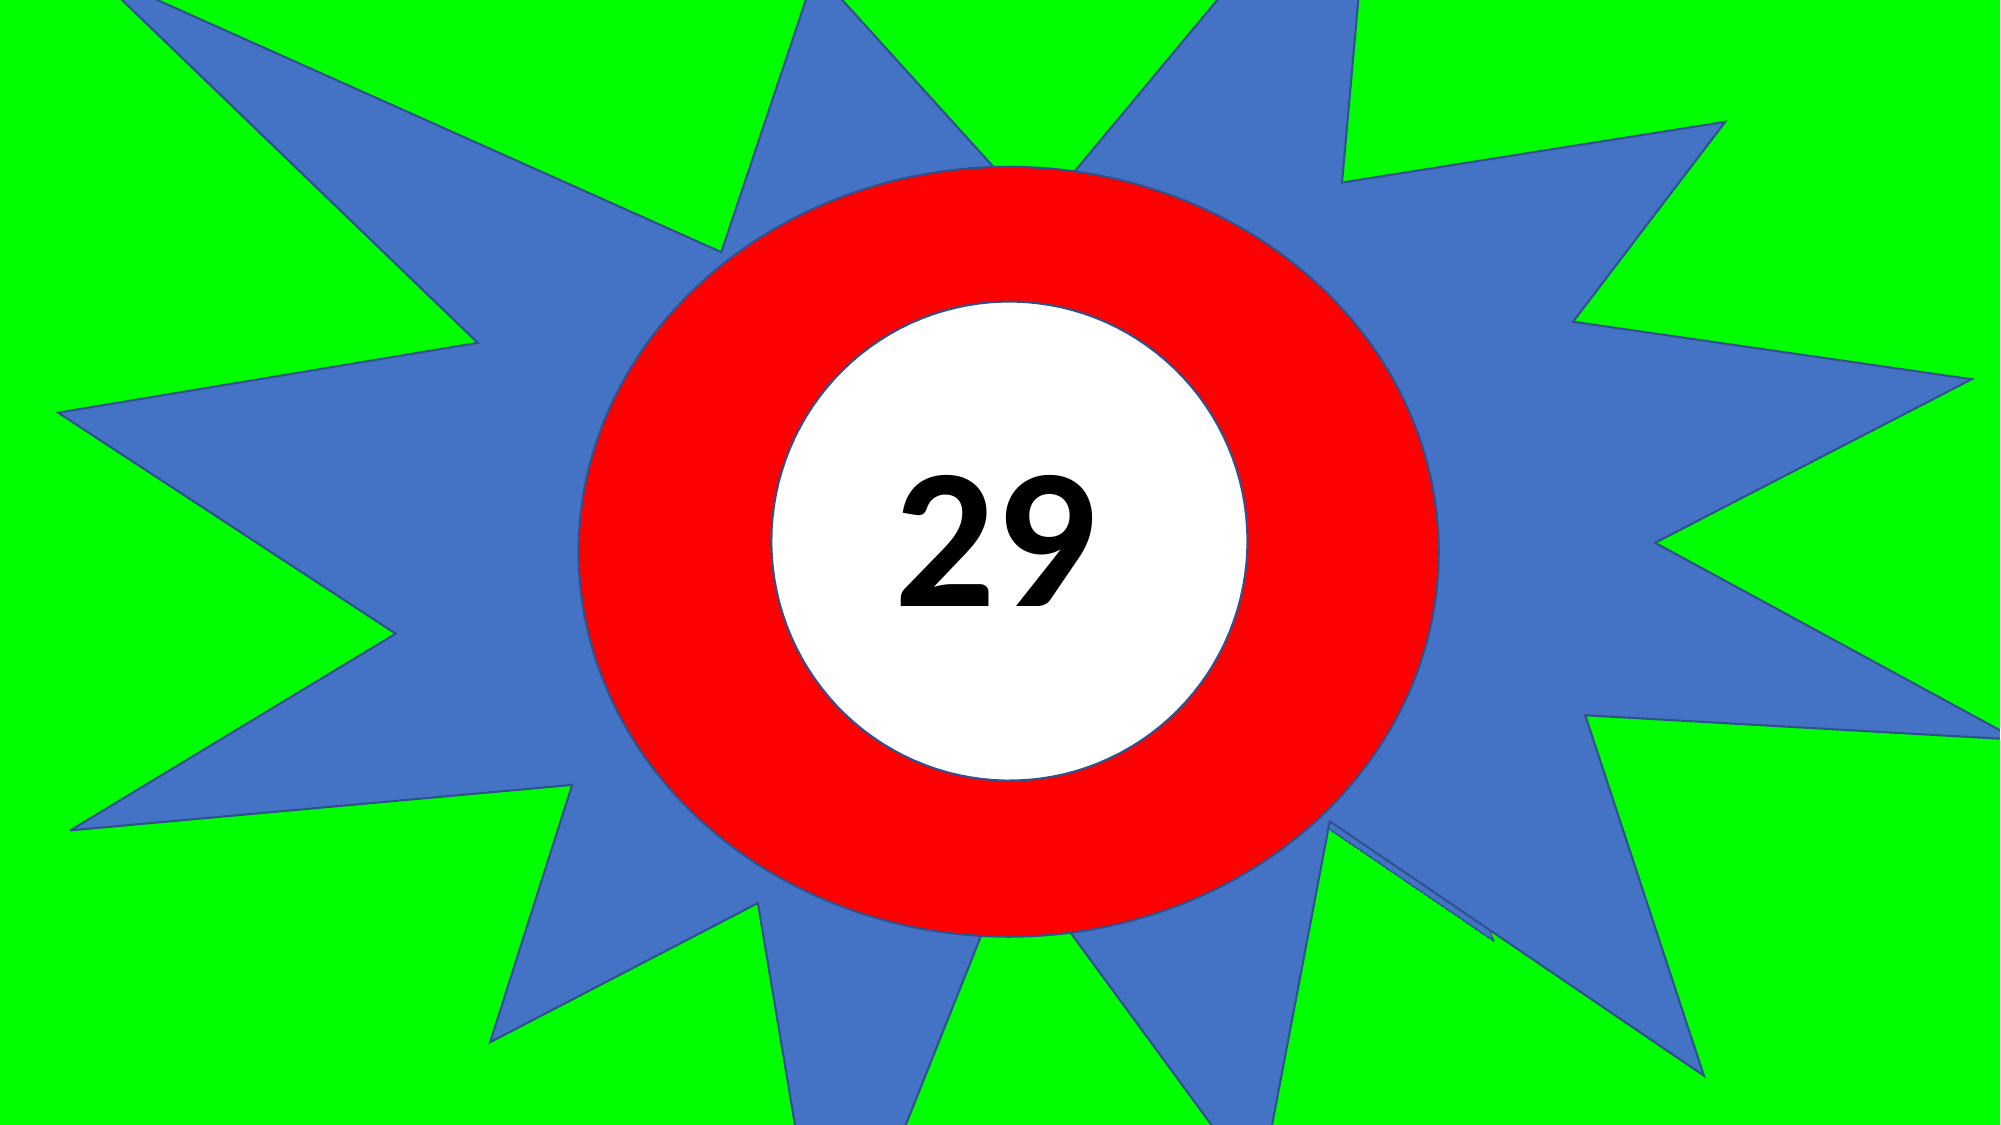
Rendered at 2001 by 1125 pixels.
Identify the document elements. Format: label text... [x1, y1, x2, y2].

picture [1657, 506, 1729, 582]
text_box 29 [879, 398, 1197, 657]
picture [271, 786, 794, 1125]
picture [271, 145, 476, 377]
picture [1273, 716, 1729, 1125]
picture [271, 0, 805, 251]
picture [844, 0, 1216, 171]
picture [1343, 0, 1729, 344]
text_box [58, 0, 2000, 1125]
picture [907, 933, 1210, 1125]
picture [271, 553, 394, 708]
